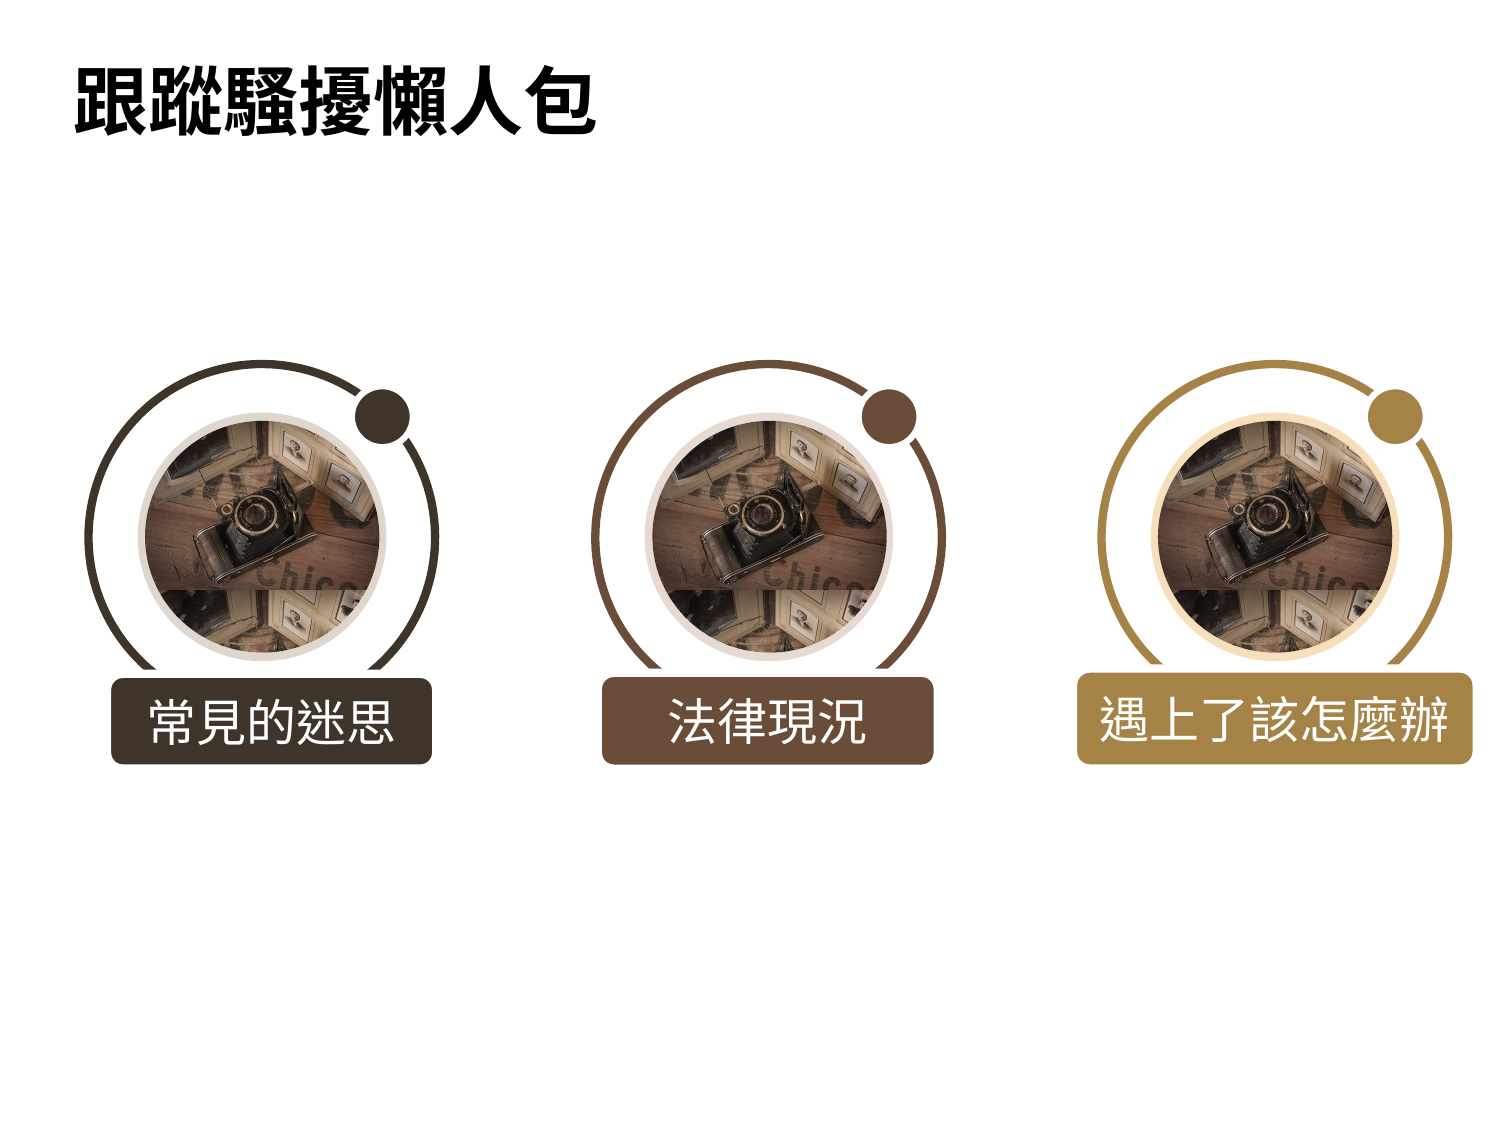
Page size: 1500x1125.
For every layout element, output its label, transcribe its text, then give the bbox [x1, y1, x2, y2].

text_box [351, 386, 413, 448]
text_box [145, 420, 380, 653]
text_box 遇上了該怎麼辦 [1072, 668, 1477, 769]
text_box [652, 420, 887, 653]
text_box [858, 386, 920, 448]
text_box [1157, 420, 1393, 653]
text_box 常見的迷思 [107, 673, 437, 769]
text_box 跟蹤騷擾懶人包 [59, 47, 614, 152]
text_box [1364, 386, 1426, 448]
text_box 法律現況 [597, 672, 938, 769]
